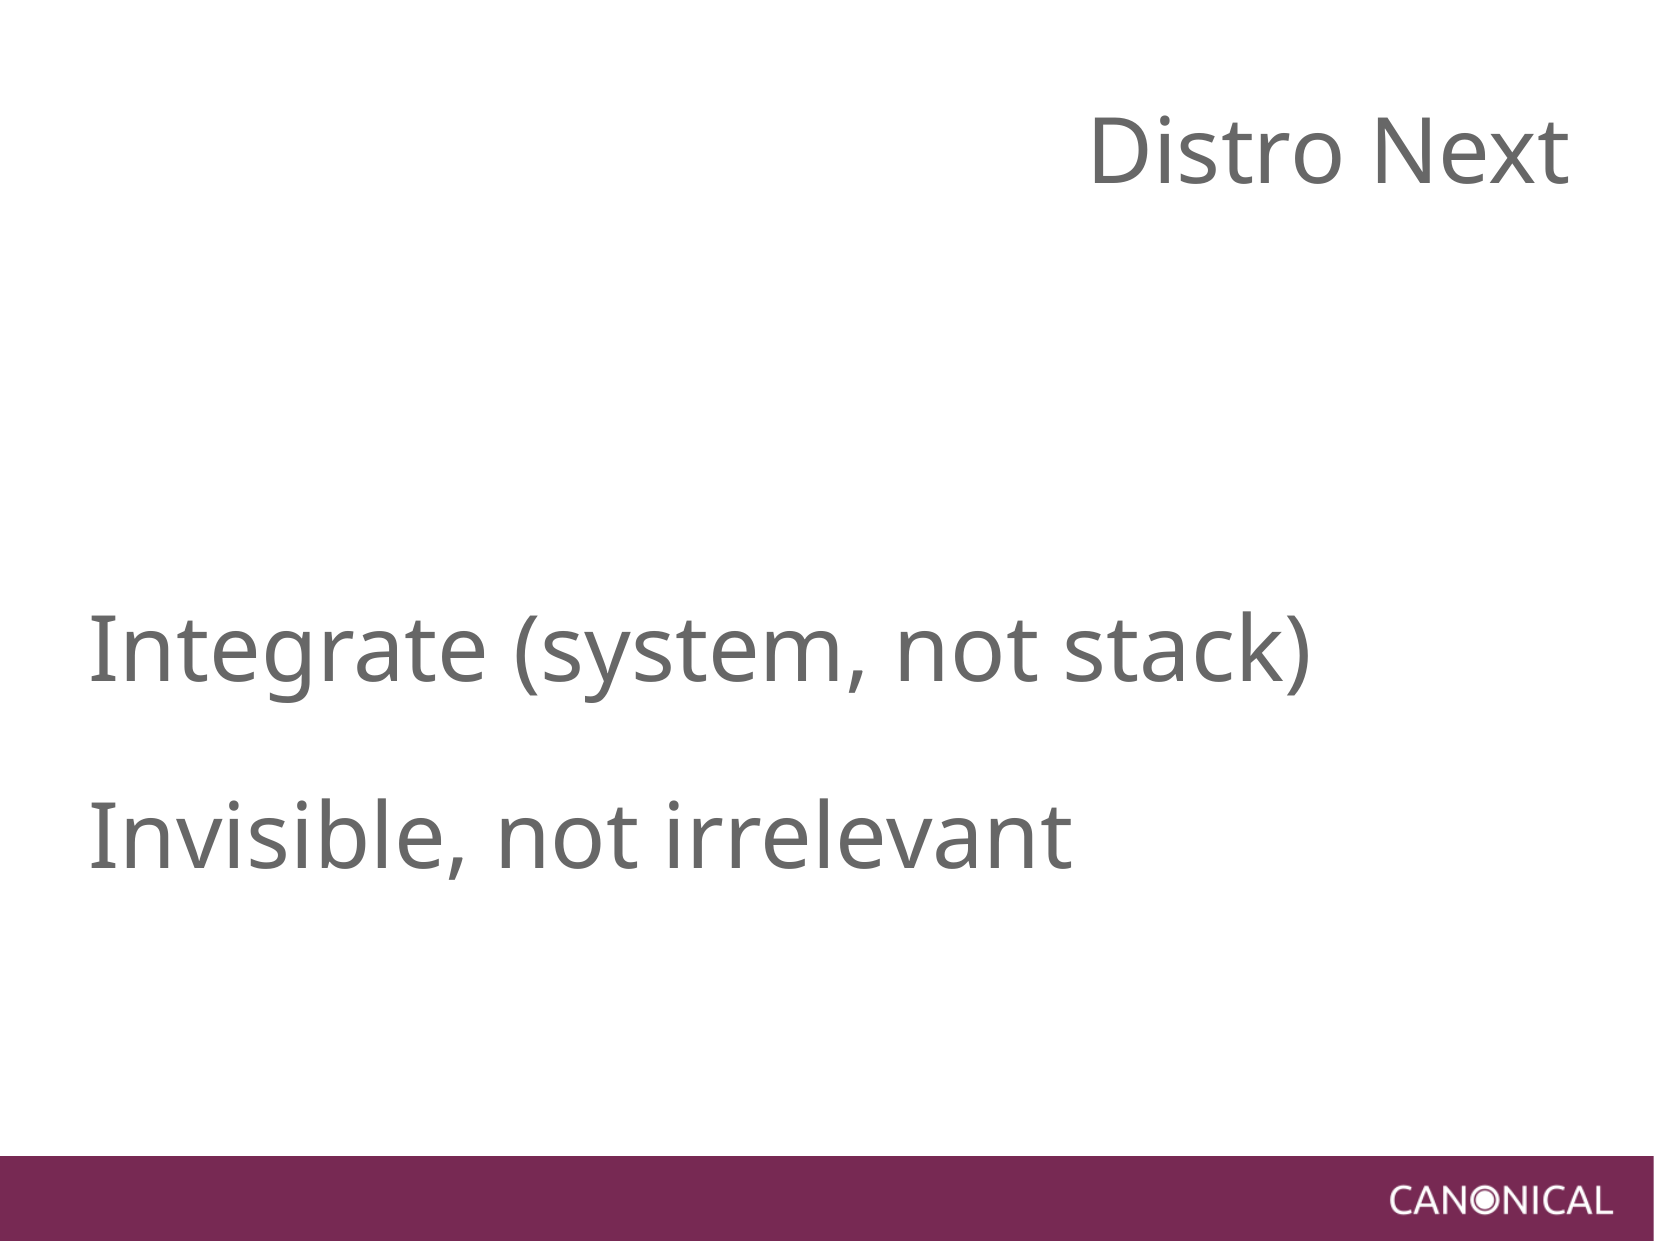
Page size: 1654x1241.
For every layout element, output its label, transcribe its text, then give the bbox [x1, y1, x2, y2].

text_box Integrate (system, not stack) Invisible, not irrelevant [88, 354, 1577, 1123]
picture [0, 1156, 1654, 1241]
subtitle Distro Next [82, 56, 1571, 237]
